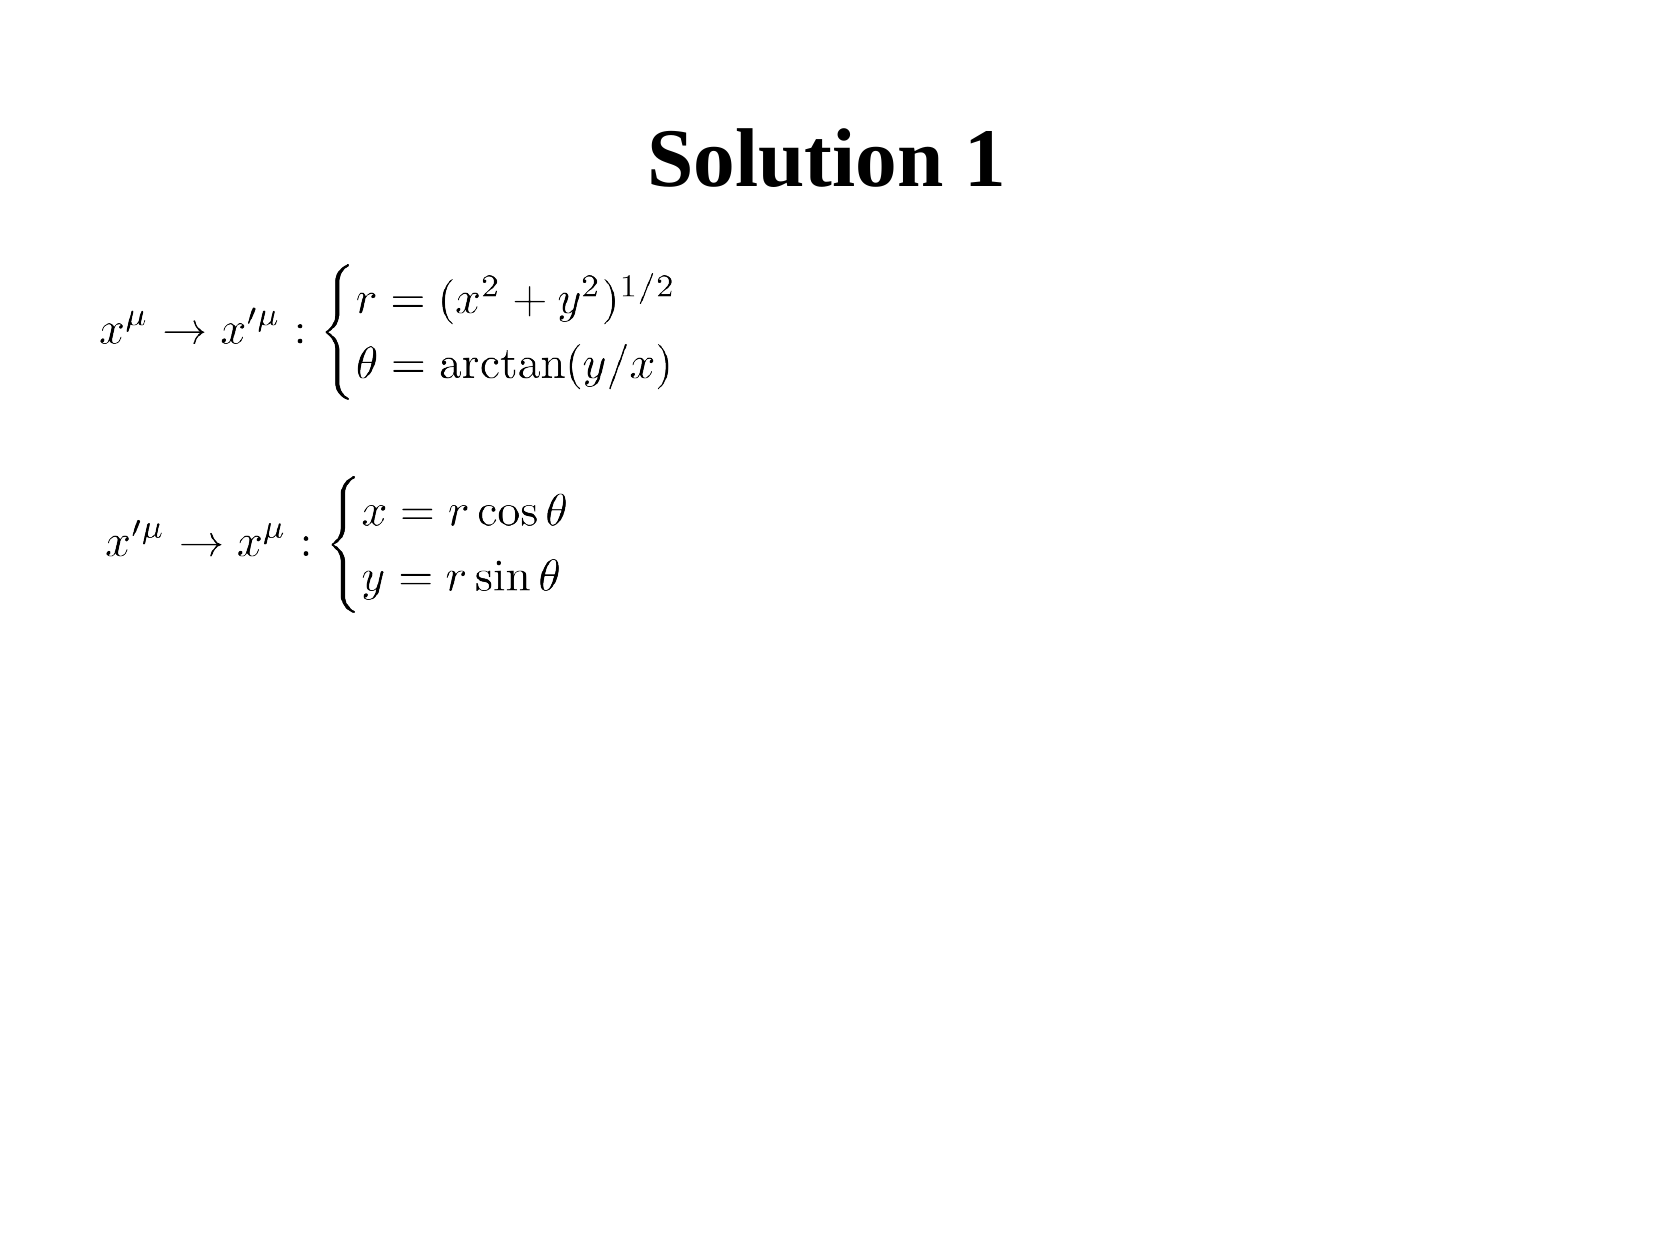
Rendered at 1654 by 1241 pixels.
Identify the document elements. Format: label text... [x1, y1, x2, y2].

picture [106, 476, 566, 613]
picture [100, 264, 672, 401]
title Solution 1 [82, 49, 1571, 257]
